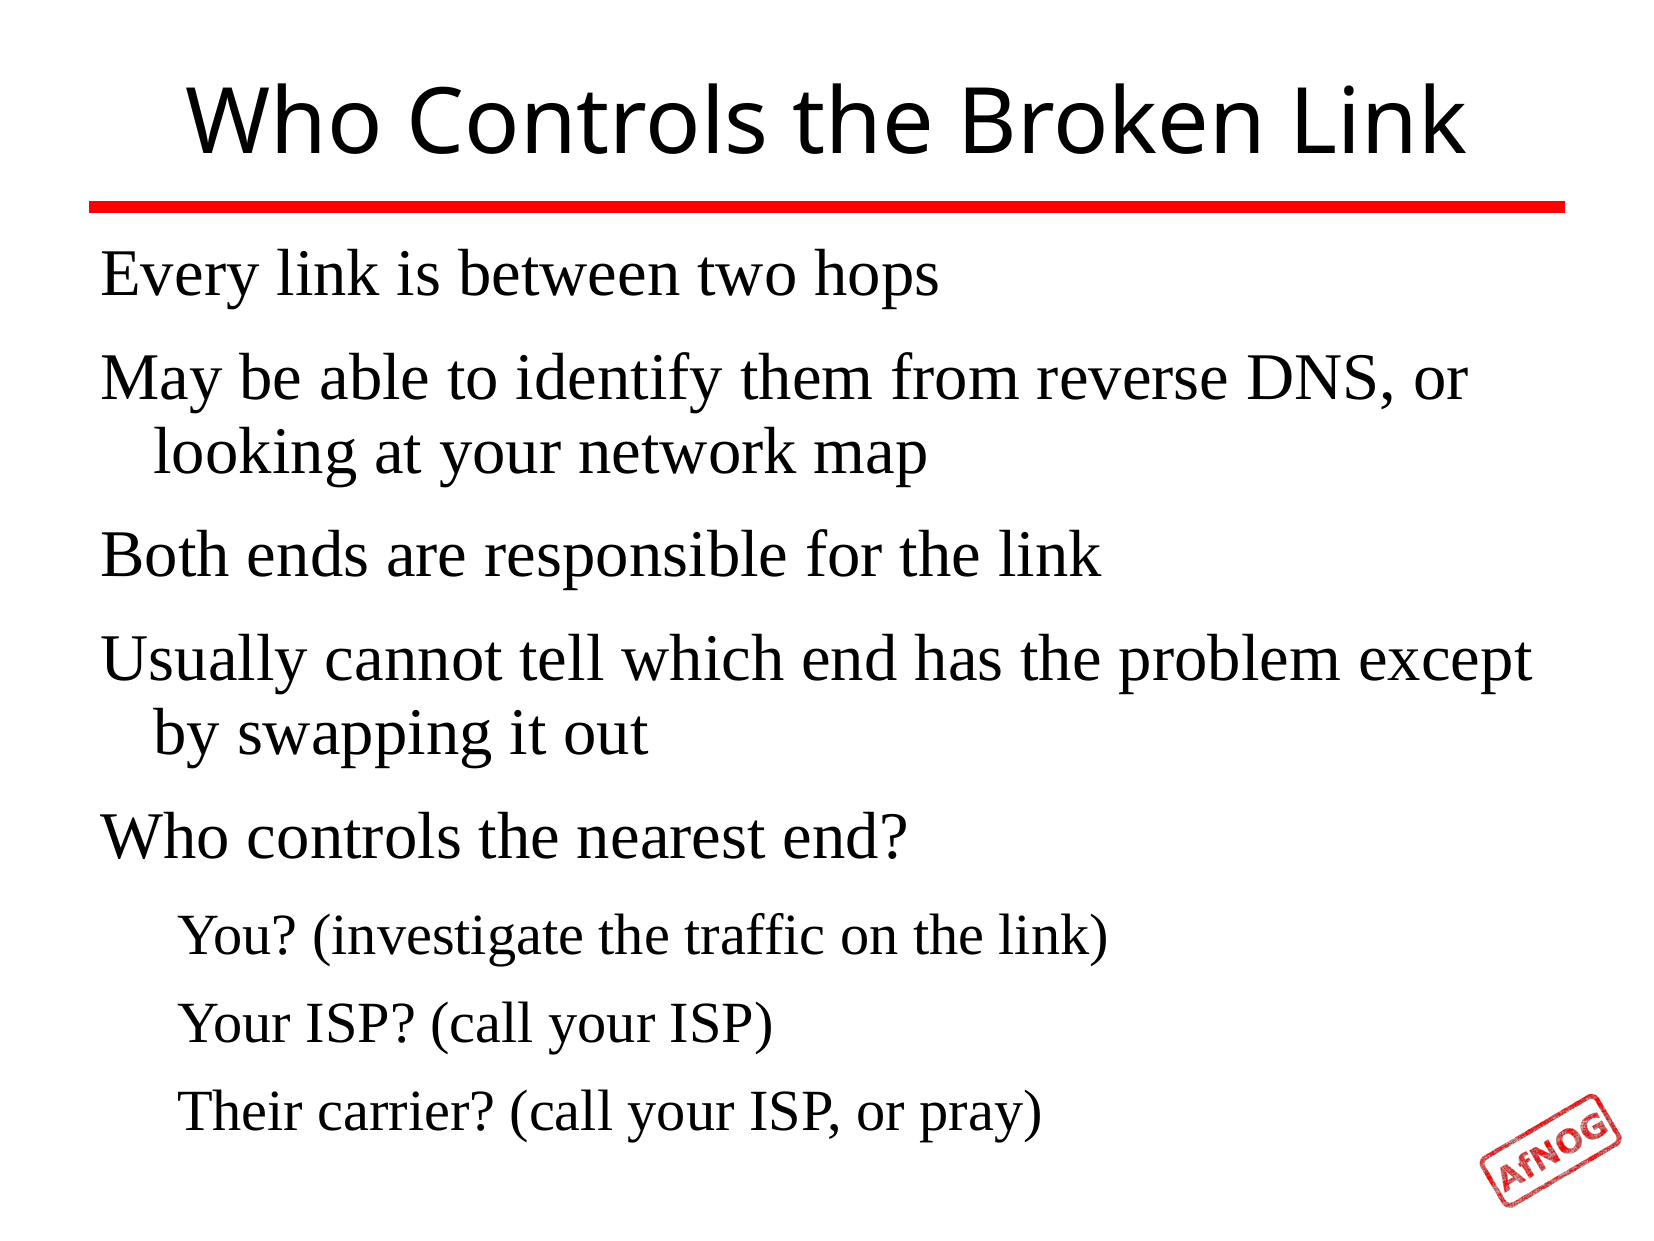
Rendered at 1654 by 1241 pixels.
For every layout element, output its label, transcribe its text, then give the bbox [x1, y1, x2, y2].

picture [1476, 1090, 1625, 1211]
list Every link is between two hops May be able to identify them from reverse DNS, or looking at your network map Both ends are responsible for the link Usually cannot tell which end has the problem except by swapping it out Who controls the nearest end? You? (investigate the traffic on the link) Your ISP? (call your ISP) Their carrier? (call your ISP, or pray) [82, 236, 1571, 1144]
title Who Controls the Broken Link [88, 29, 1565, 207]
